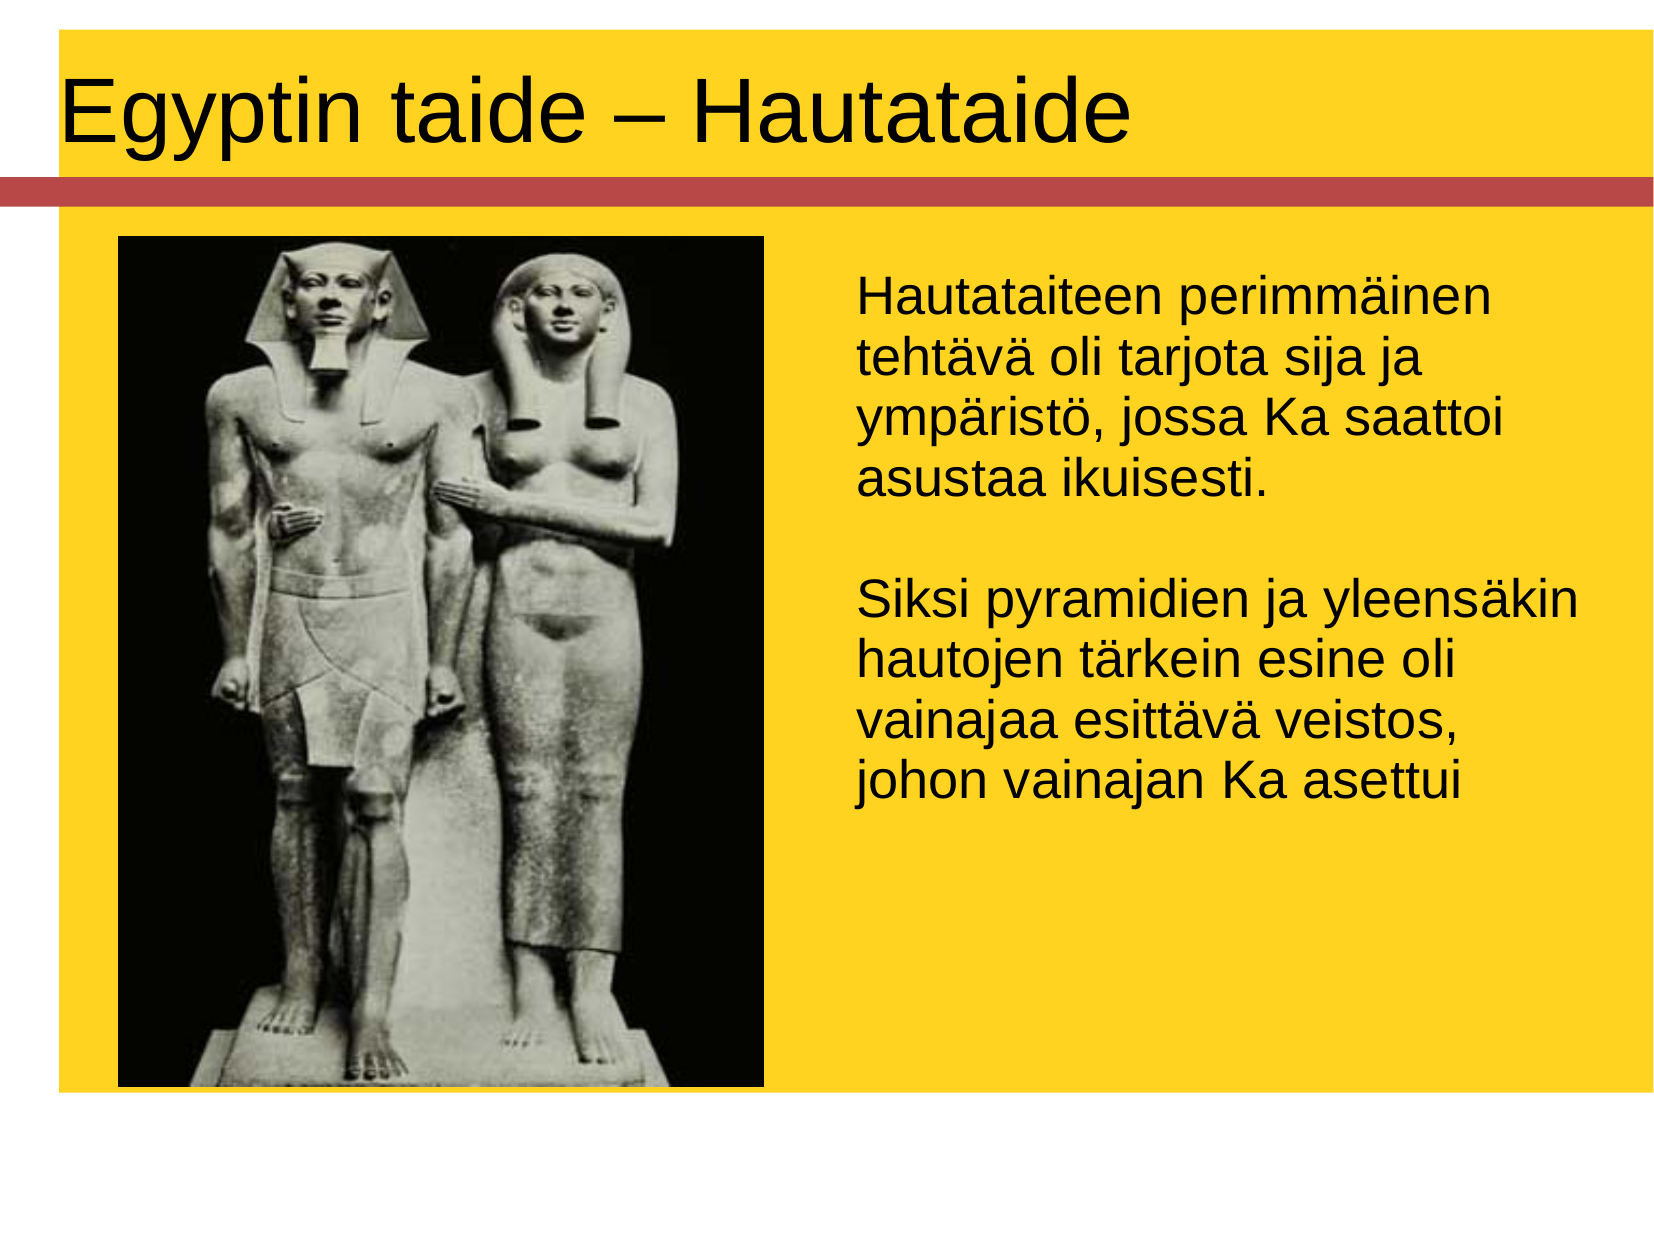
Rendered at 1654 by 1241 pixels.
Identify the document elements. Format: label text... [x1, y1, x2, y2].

subtitle Hautataiteen perimmäinen tehtävä oli tarjota sija ja ympäristö, jossa Ka saattoi asustaa ikuisesti. Siksi pyramidien ja yleensäkin hautojen tärkein esine oli vainajaa esittävä veistos, johon vainajan Ka asettui [856, 265, 1595, 1011]
picture [118, 236, 764, 1087]
title Egyptin taide – Hautataide [59, 14, 1654, 177]
text_box [0, 177, 1654, 1093]
